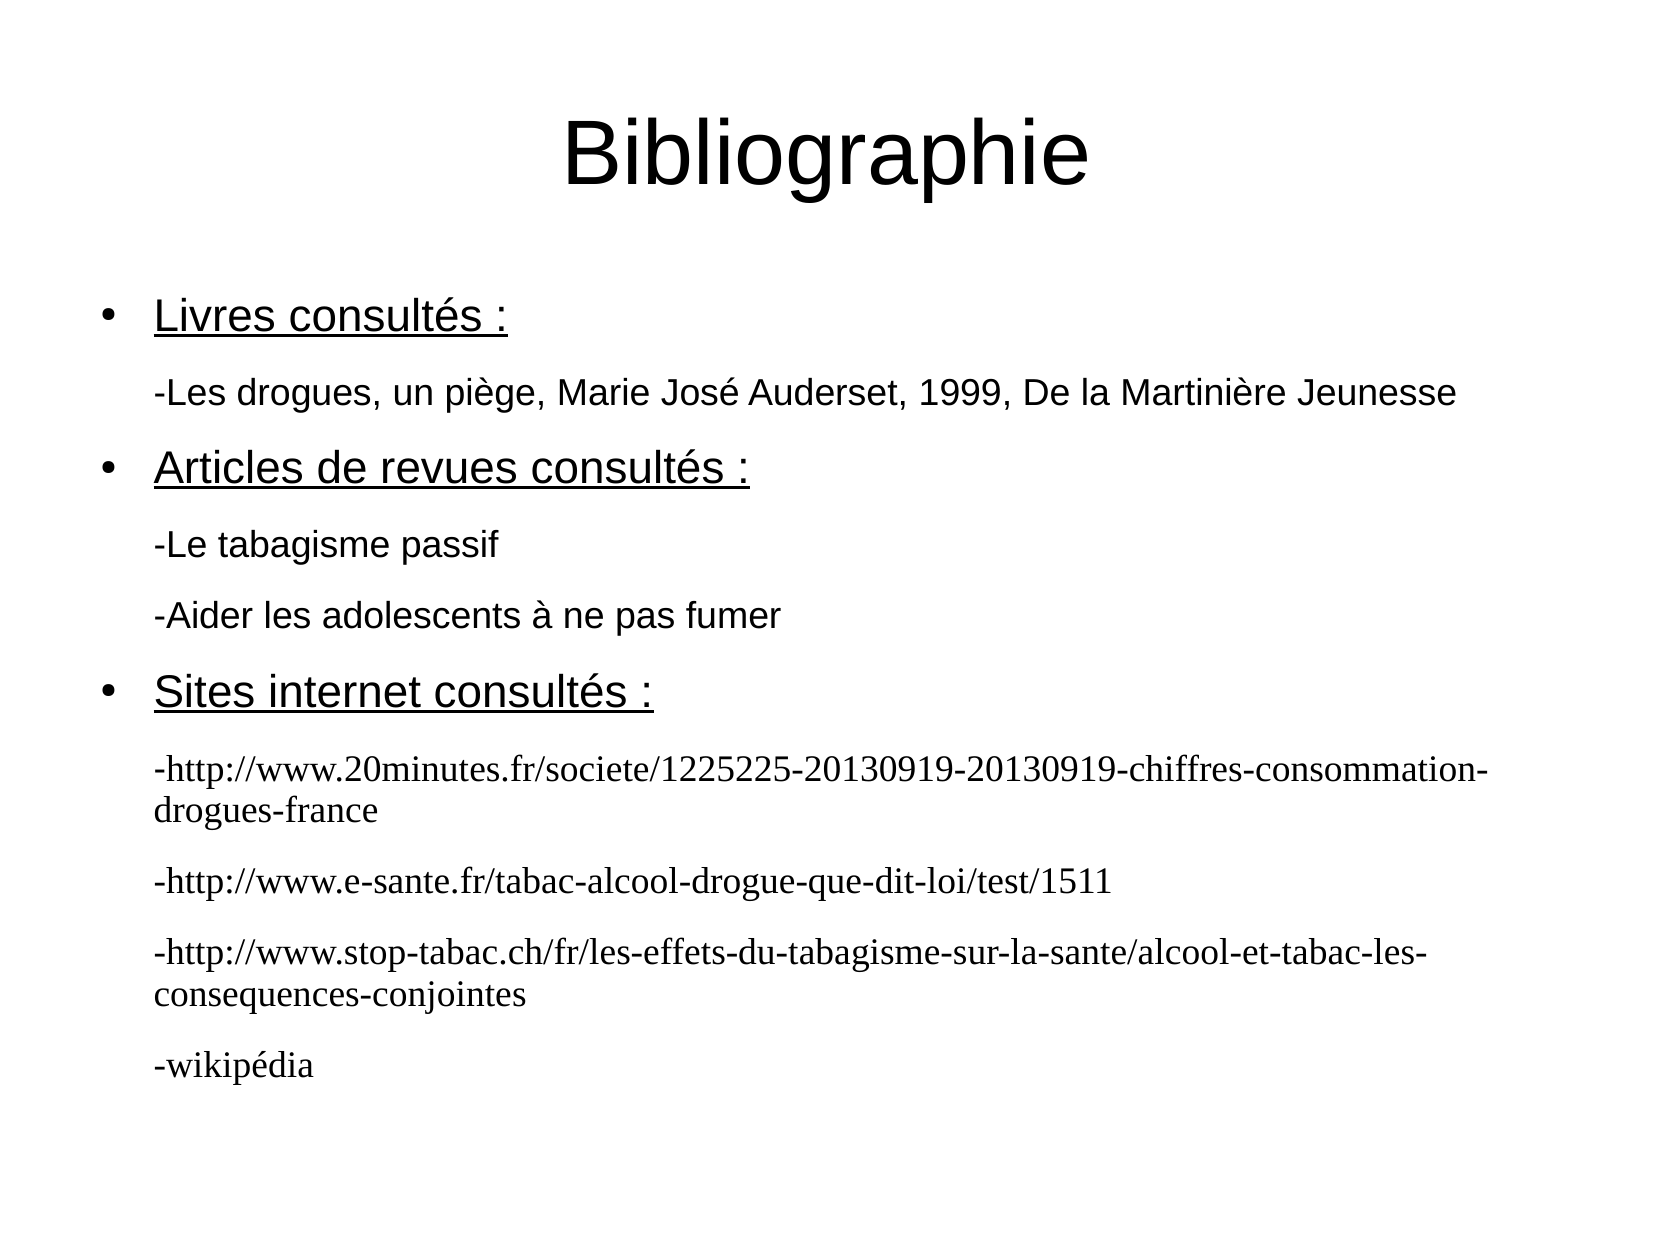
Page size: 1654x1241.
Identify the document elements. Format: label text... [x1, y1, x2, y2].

list Livres consultés : -Les drogues, un piège, Marie José Auderset, 1999, De la Martinière Jeunesse Articles de revues consultés : -Le tabagisme passif -Aider les adolescents à ne pas fumer Sites internet consultés : -http://www.20minutes.fr/societe/1225225-20130919-20130919-chiffres-consommation-drogues-france -http://www.e-sante.fr/tabac-alcool-drogue-que-dit-loi/test/1511 -http://www.stop-tabac.ch/fr/les-effets-du-tabagisme-sur-la-sante/alcool-et-tabac-les-consequences-conjointes -wikipédia [82, 290, 1571, 1010]
title Bibliographie [82, 49, 1571, 257]
